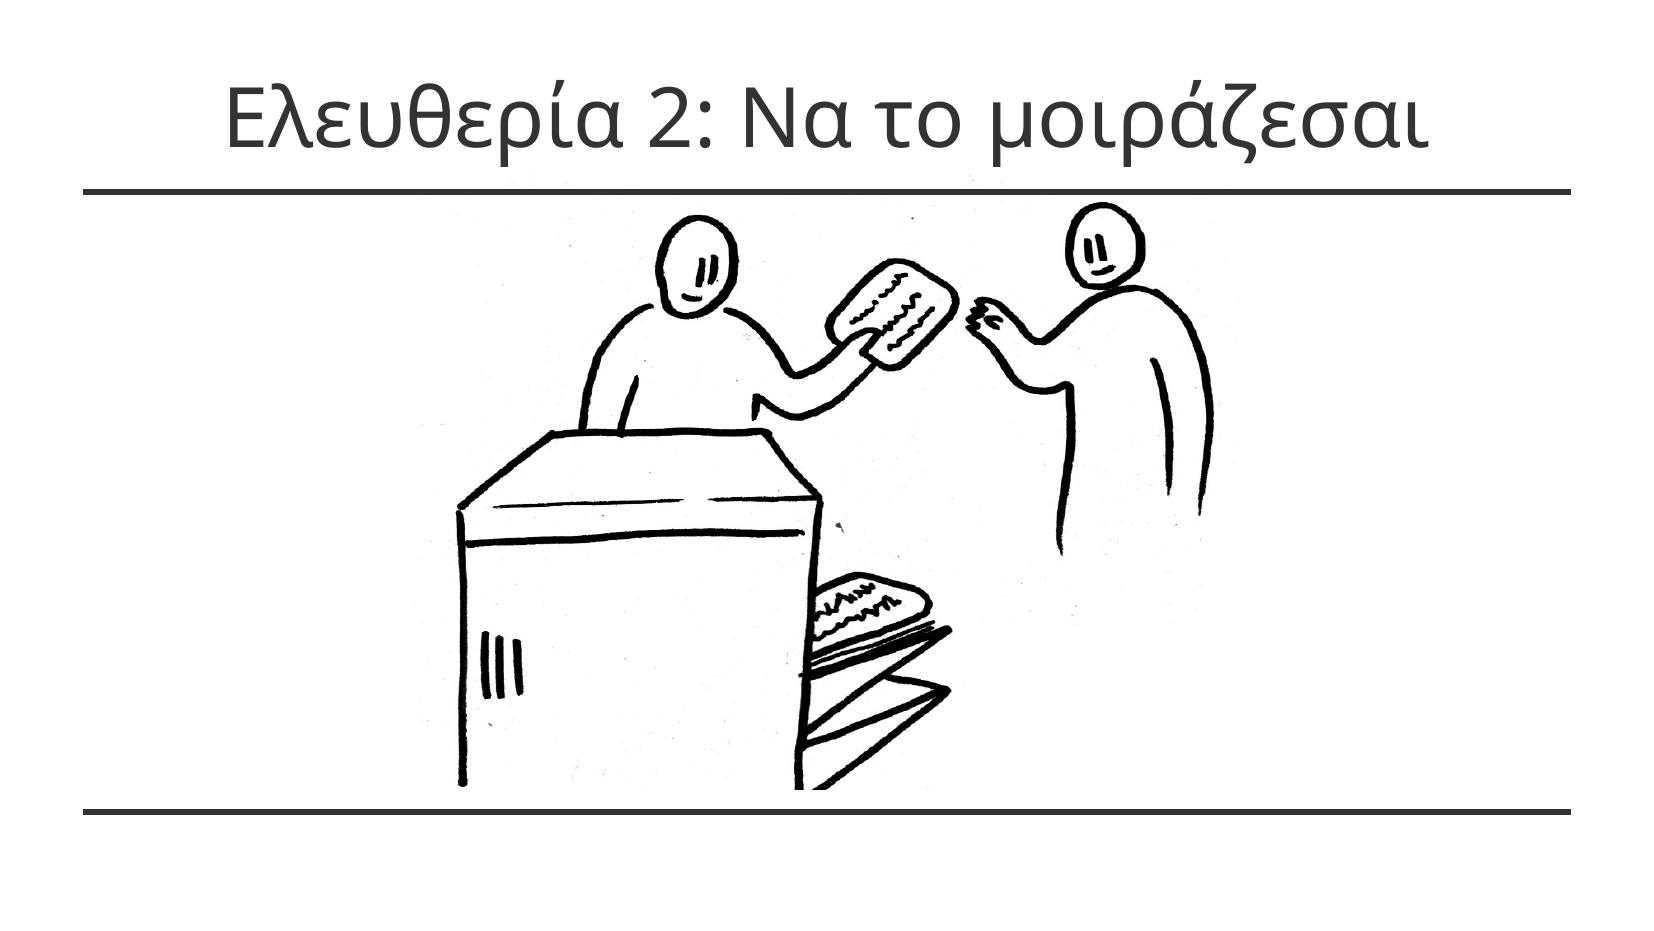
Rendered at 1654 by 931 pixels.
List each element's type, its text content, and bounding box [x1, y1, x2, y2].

picture [414, 229, 1239, 790]
title Ελευθερία 2: Να το μοιράζεσαι [82, 1, 1571, 189]
title Ελευθερία 2: Να το μοιράζεσαι [82, 190, 1571, 229]
